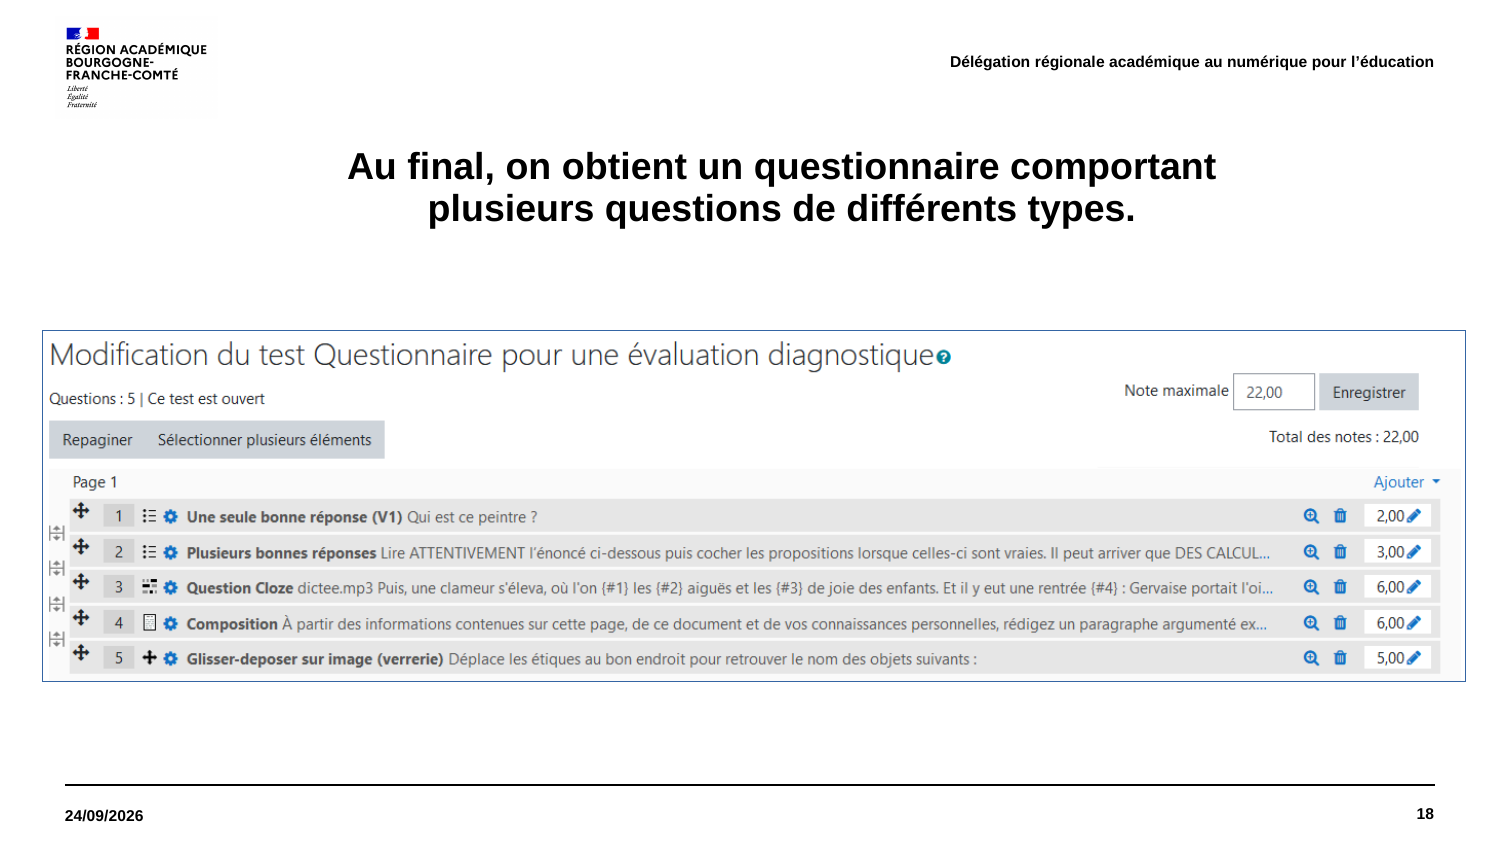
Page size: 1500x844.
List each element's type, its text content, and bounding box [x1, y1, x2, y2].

text_box Au final, on obtient un questionnaire comportant plusieurs questions de différents types. [298, 106, 1266, 270]
text_box 10/01/2023 [64, 787, 245, 843]
text_box <numéro> [1213, 784, 1435, 843]
picture [42, 330, 1466, 682]
picture [55, 16, 218, 119]
text_box Délégation régionale académique au numérique pour l’éducation [944, 32, 1435, 91]
